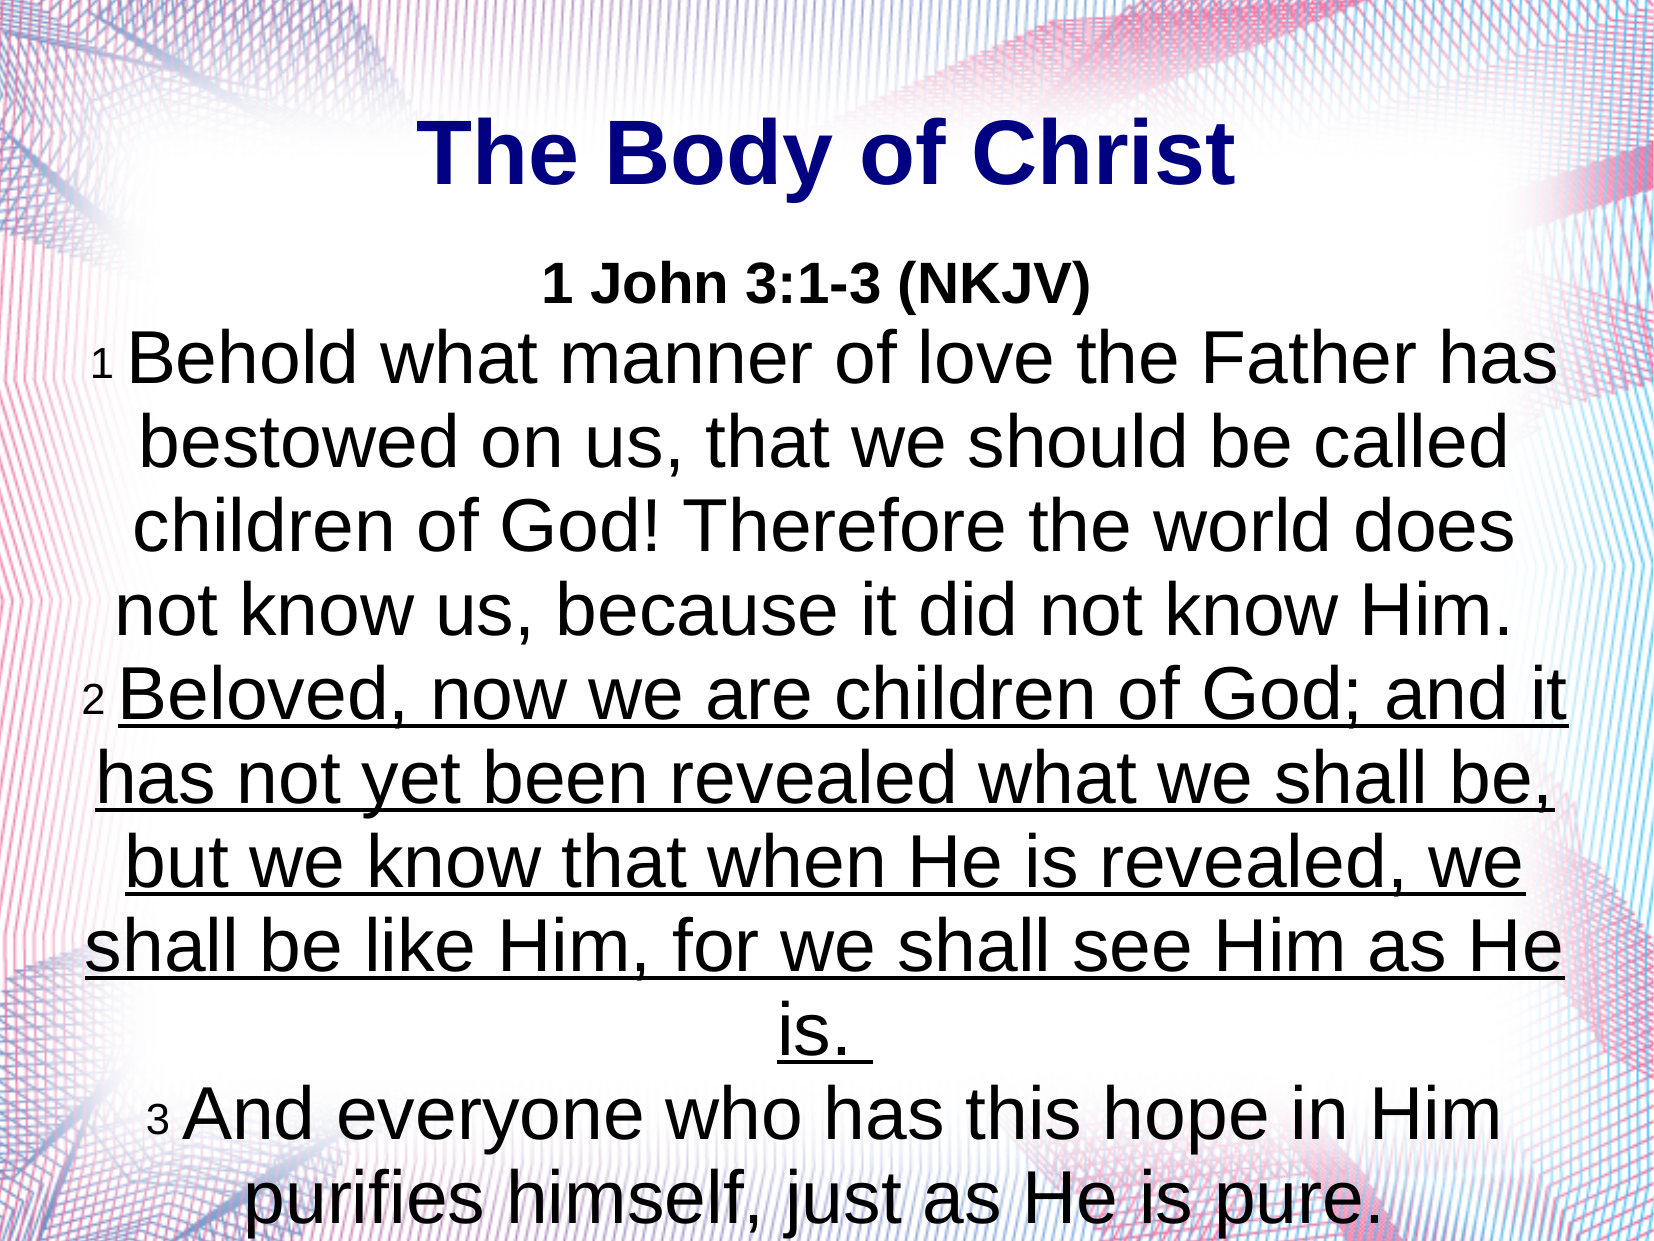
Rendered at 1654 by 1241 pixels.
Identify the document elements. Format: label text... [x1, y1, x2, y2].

title The Body of Christ [82, 49, 1571, 249]
subtitle 1 John 3:1-3 (NKJV) 1 Behold what manner of love the Father has bestowed on us, that we should be called children of God! Therefore the world does not know us, because it did not know Him. 2 Beloved, now we are children of God; and it has not yet been revealed what we shall be, but we know that when He is revealed, we shall be like Him, for we shall see Him as He is. 3 And everyone who has this hope in Him purifies himself, just as He is pure. [75, 249, 1576, 1241]
picture [0, 0, 1654, 1241]
